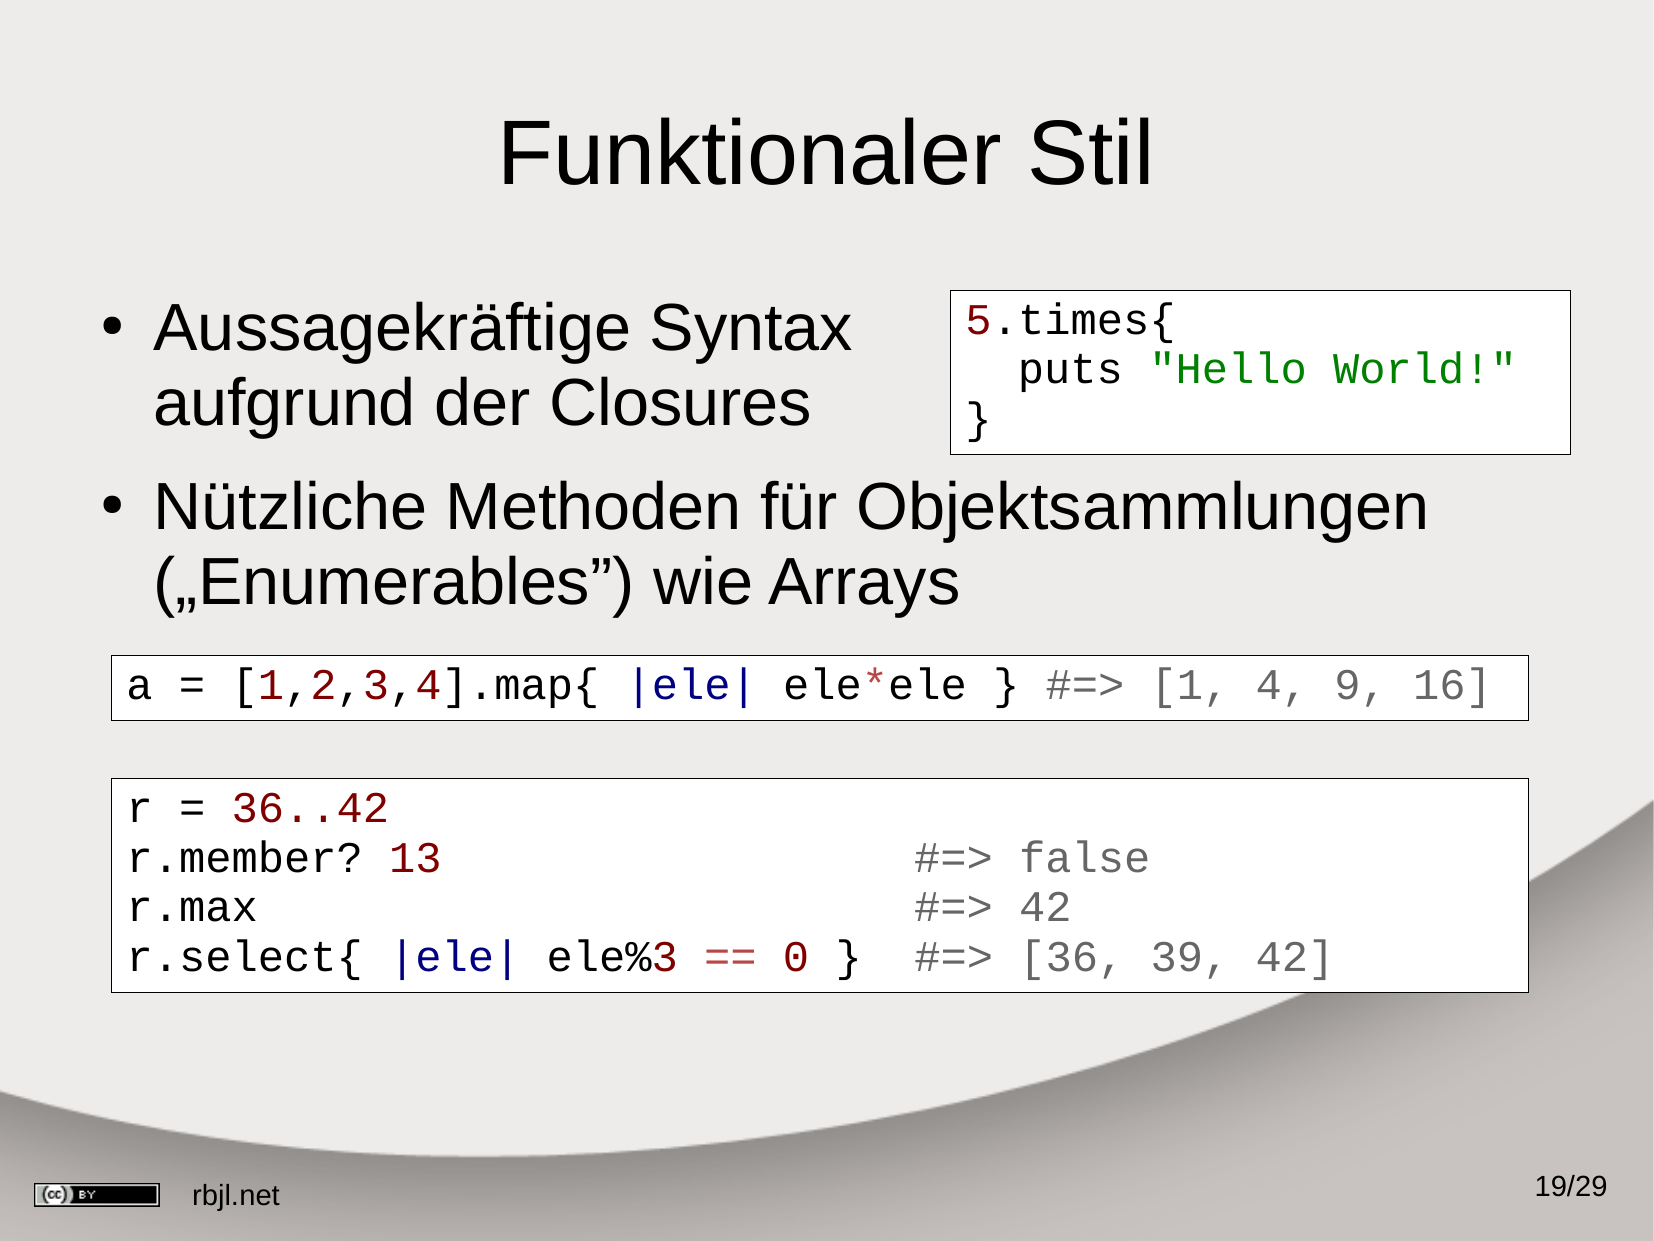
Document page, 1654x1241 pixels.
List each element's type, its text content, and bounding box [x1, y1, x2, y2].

picture [0, 0, 1654, 1241]
text_box 5.times{ puts "Hello World!" } [950, 290, 1571, 455]
list Aussagekräftige Syntax aufgrund der Closures Nützliche Methoden für Objektsammlungen („Enumerables”) wie Arrays [82, 290, 1571, 1109]
title Funktionaler Stil [82, 49, 1571, 257]
text_box r = 36..42 r.member? 13 #=> false r.max #=> 42 r.select{ |ele| ele%3 == 0 } #=> [36, 39, 42] [111, 778, 1529, 993]
